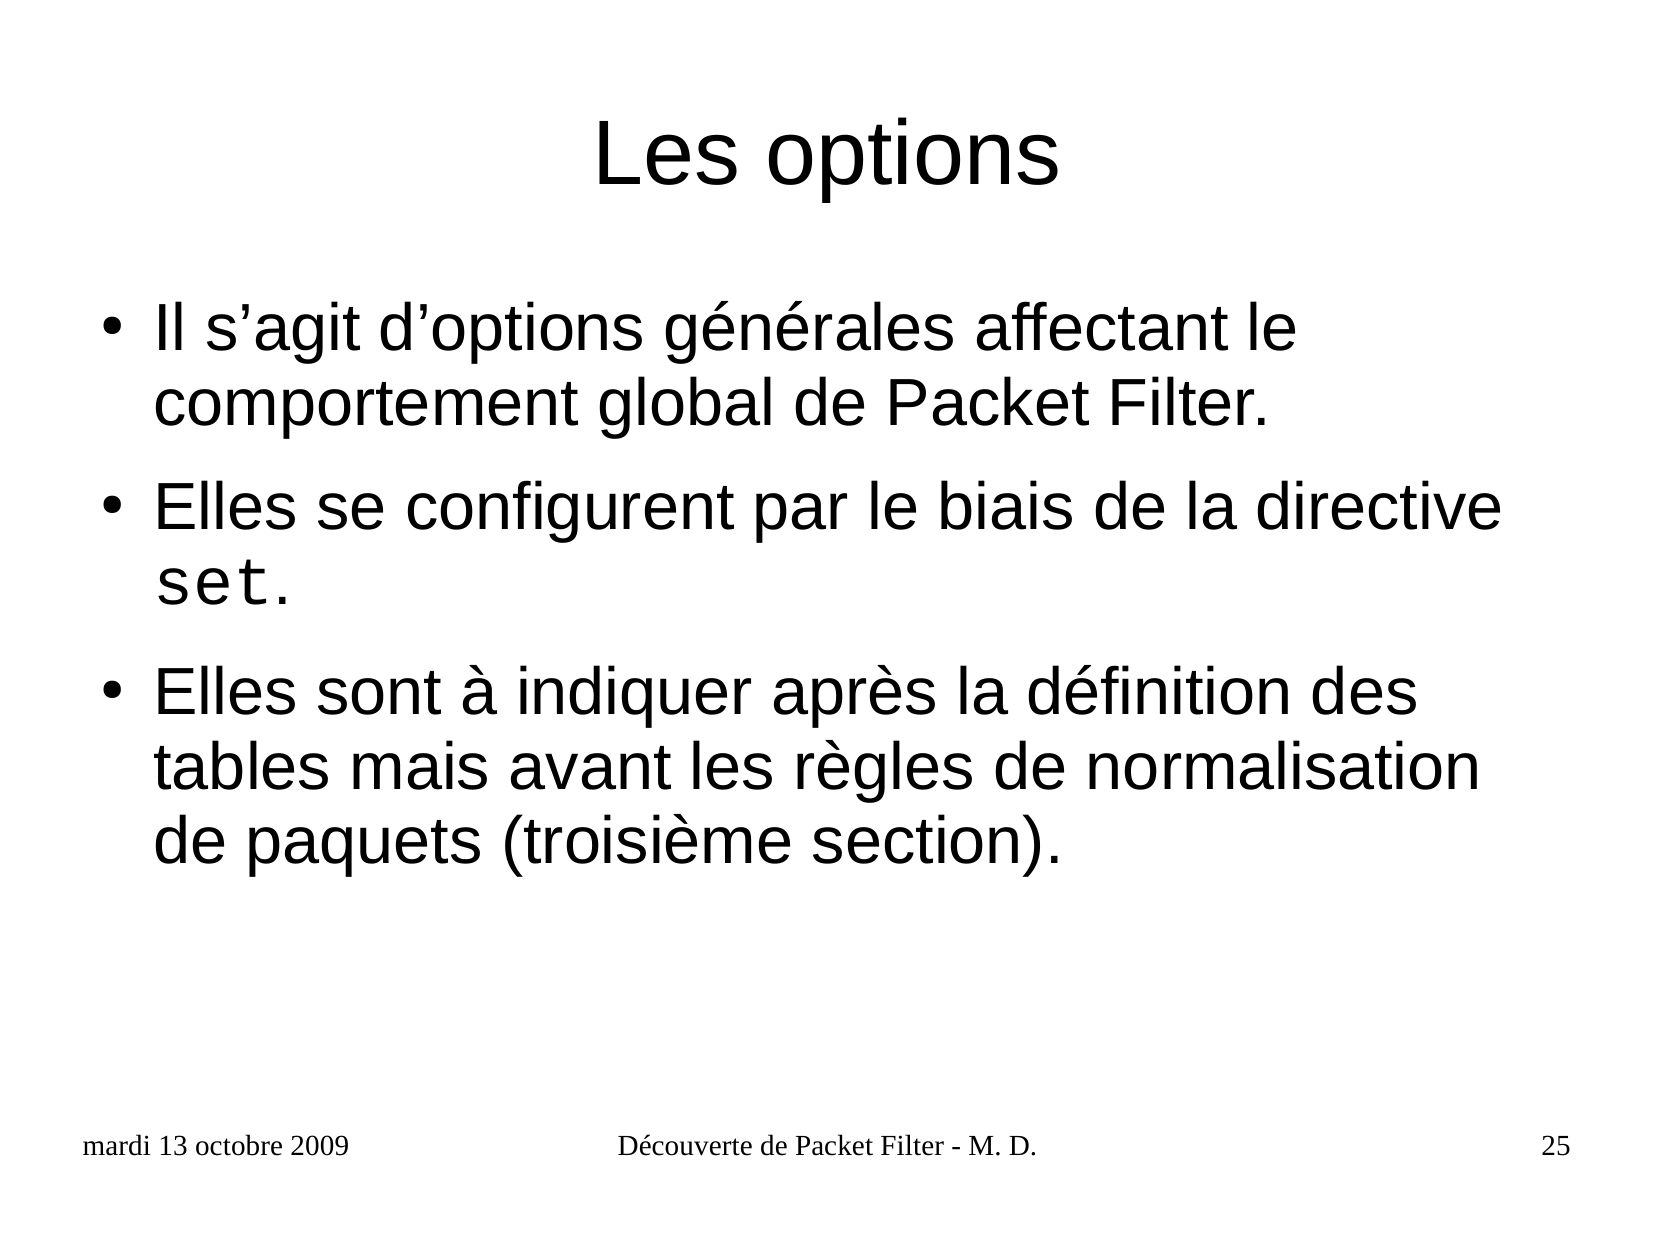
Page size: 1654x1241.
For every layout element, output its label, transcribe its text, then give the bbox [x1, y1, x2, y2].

title Les options [82, 56, 1571, 250]
list Il s’agit d’options générales affectant le comportement global de Packet Filter. Elles se configurent par le biais de la directive set. Elles sont à indiquer après la définition des tables mais avant les règles de normalisation de paquets (troisième section). [82, 290, 1571, 1094]
